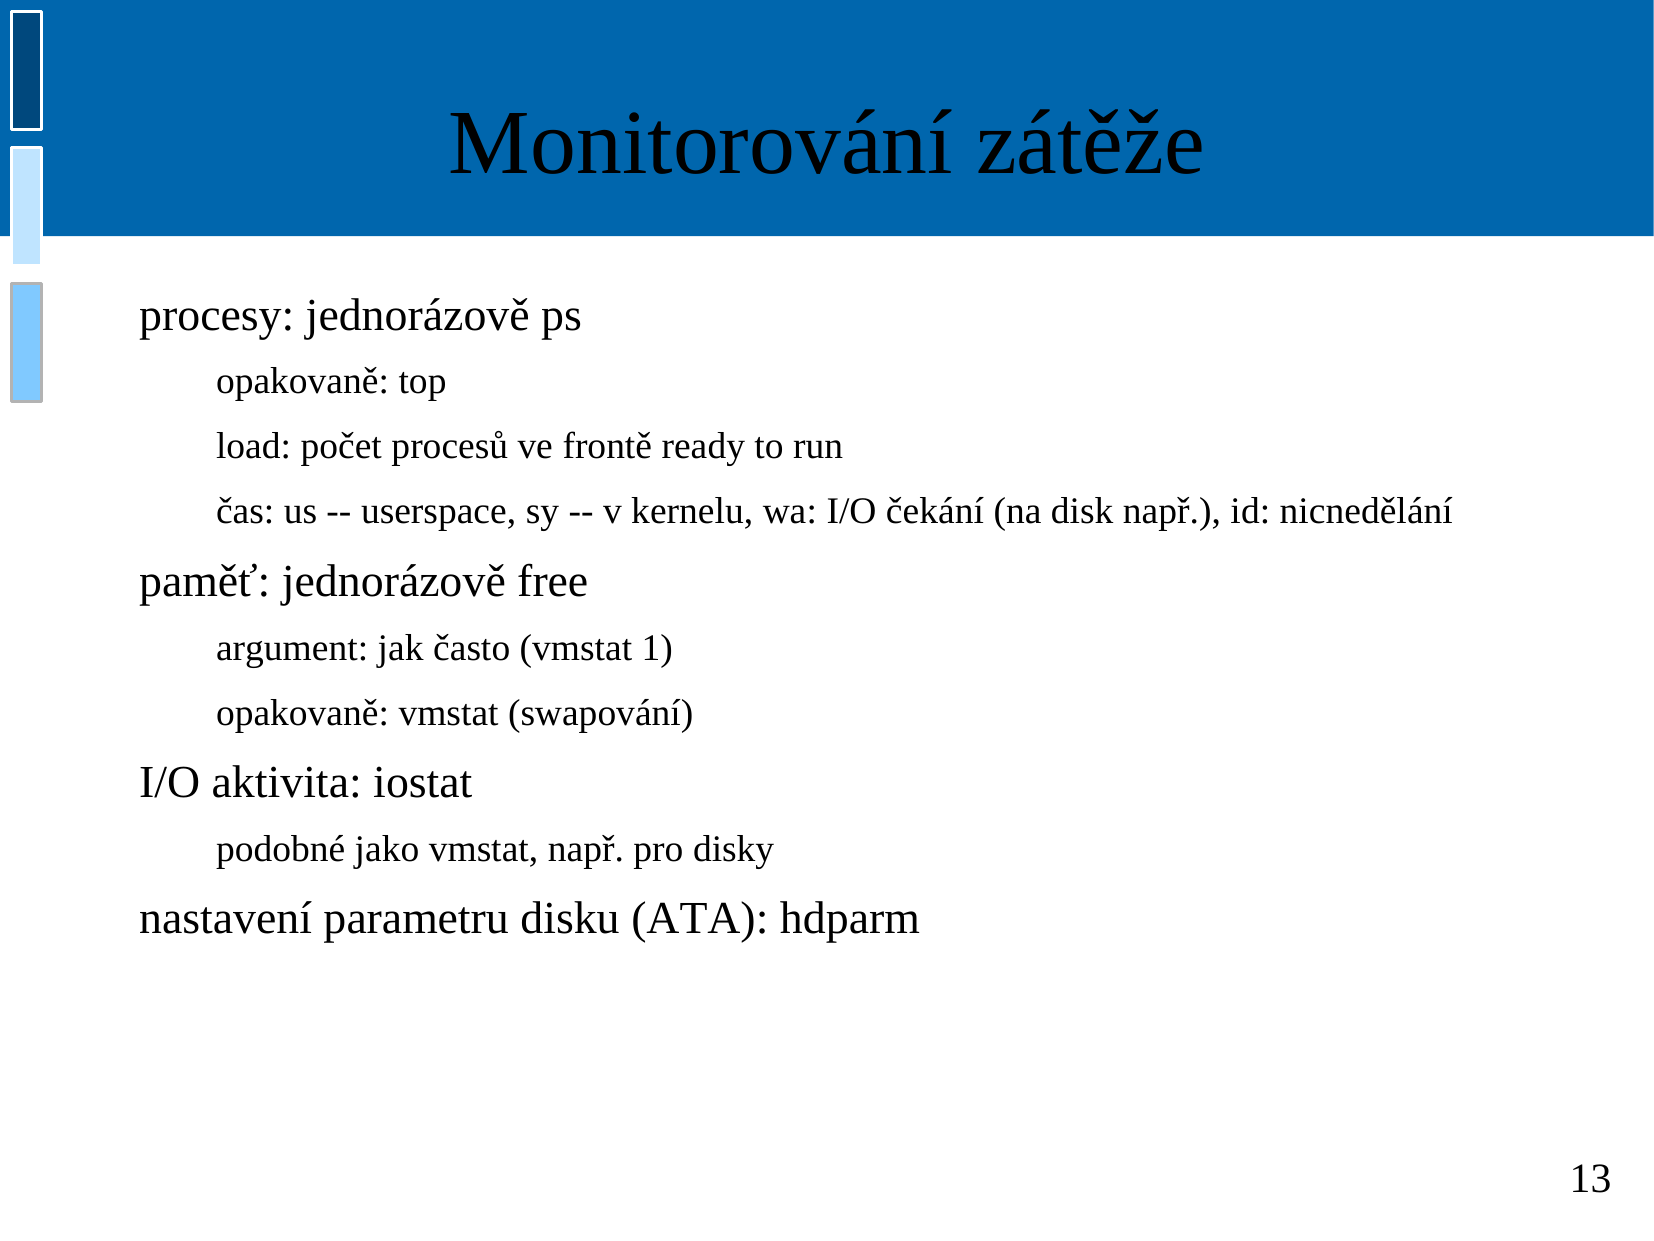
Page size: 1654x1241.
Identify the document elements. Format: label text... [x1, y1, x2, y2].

title Monitorování zátěže [121, 49, 1534, 237]
list procesy: jednorázově ps opakovaně: top load: počet procesů ve frontě ready to run čas: us -- userspace, sy -- v kernelu, wa: I/O čekání (na disk např.), id: nicnedělání paměť: jednorázově free argument: jak často (vmstat 1) opakovaně: vmstat (swapování) I/O aktivita: iostat podobné jako vmstat, např. pro disky nastavení parametru disku (ATA): hdparm [121, 289, 1534, 1121]
